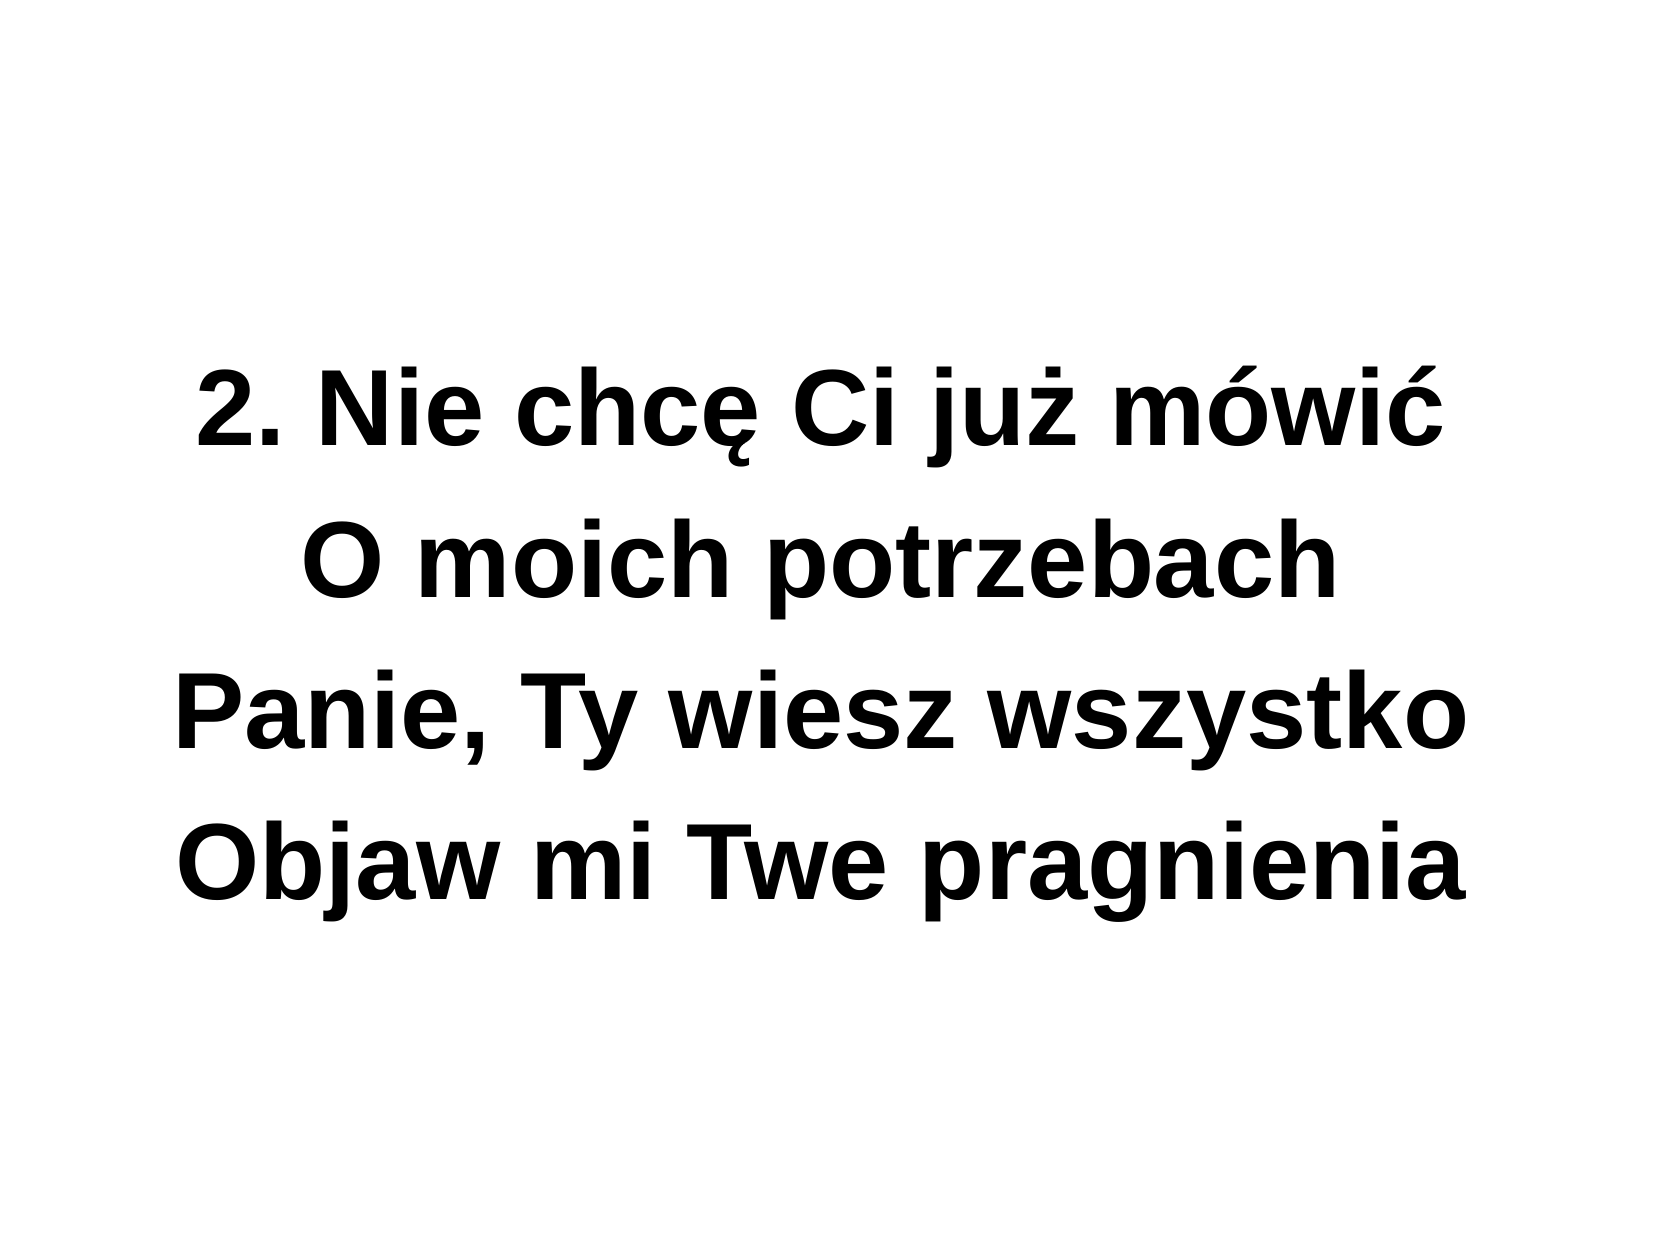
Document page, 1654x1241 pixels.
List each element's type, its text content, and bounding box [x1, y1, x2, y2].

subtitle 2. Nie chcę Ci już mówić O moich potrzebach Panie, Ty wiesz wszystko Objaw mi Twe pragnienia [0, 0, 1642, 1241]
